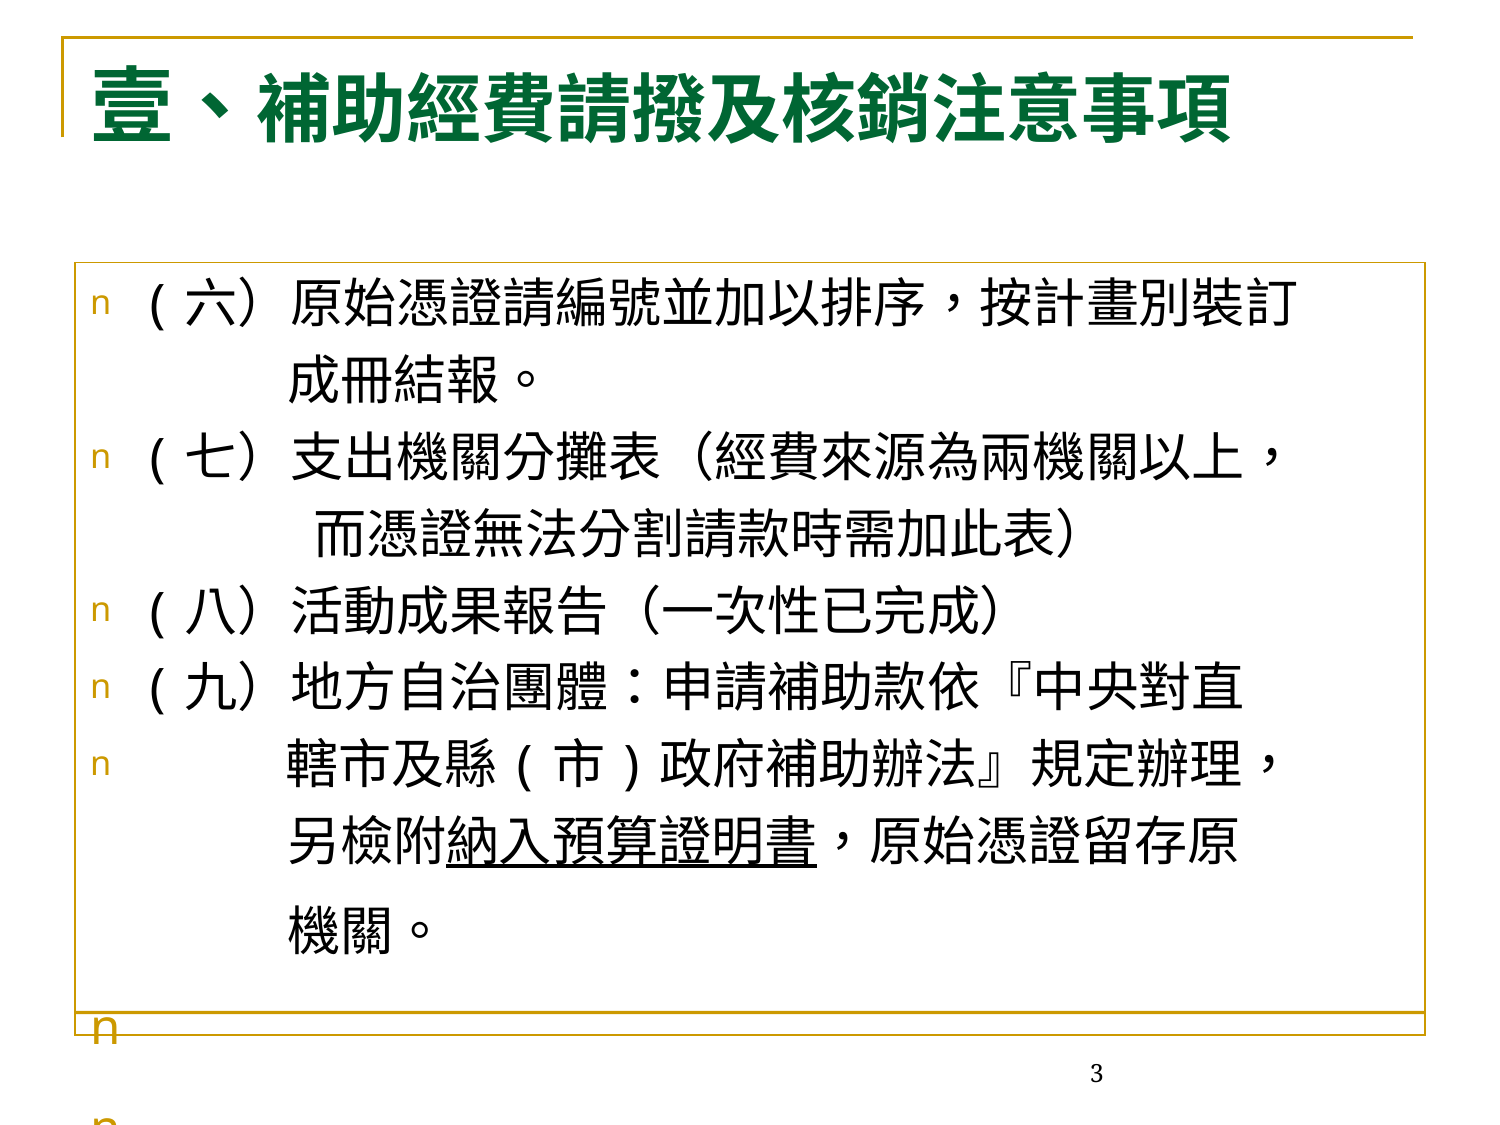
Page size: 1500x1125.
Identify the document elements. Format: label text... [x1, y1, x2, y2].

title 壹、補助經費請撥及核銷注意事項 [75, 45, 1426, 233]
list (六）原始憑證請編號並加以排序，按計畫別裝訂 成冊結報。 (七）支出機關分攤表（經費來源為兩機關以上， 而憑證無法分割請款時需加此表） (八）活動成果報告（一次性已完成） (九）地方自治團體：申請補助款依『中央對直 轄市及縣(市)政府補助辦法』規定辦理， 另檢附納入預算證明書，原始憑證留存原 機關。 [75, 262, 1426, 1035]
text_box [1074, 1024, 1426, 1100]
